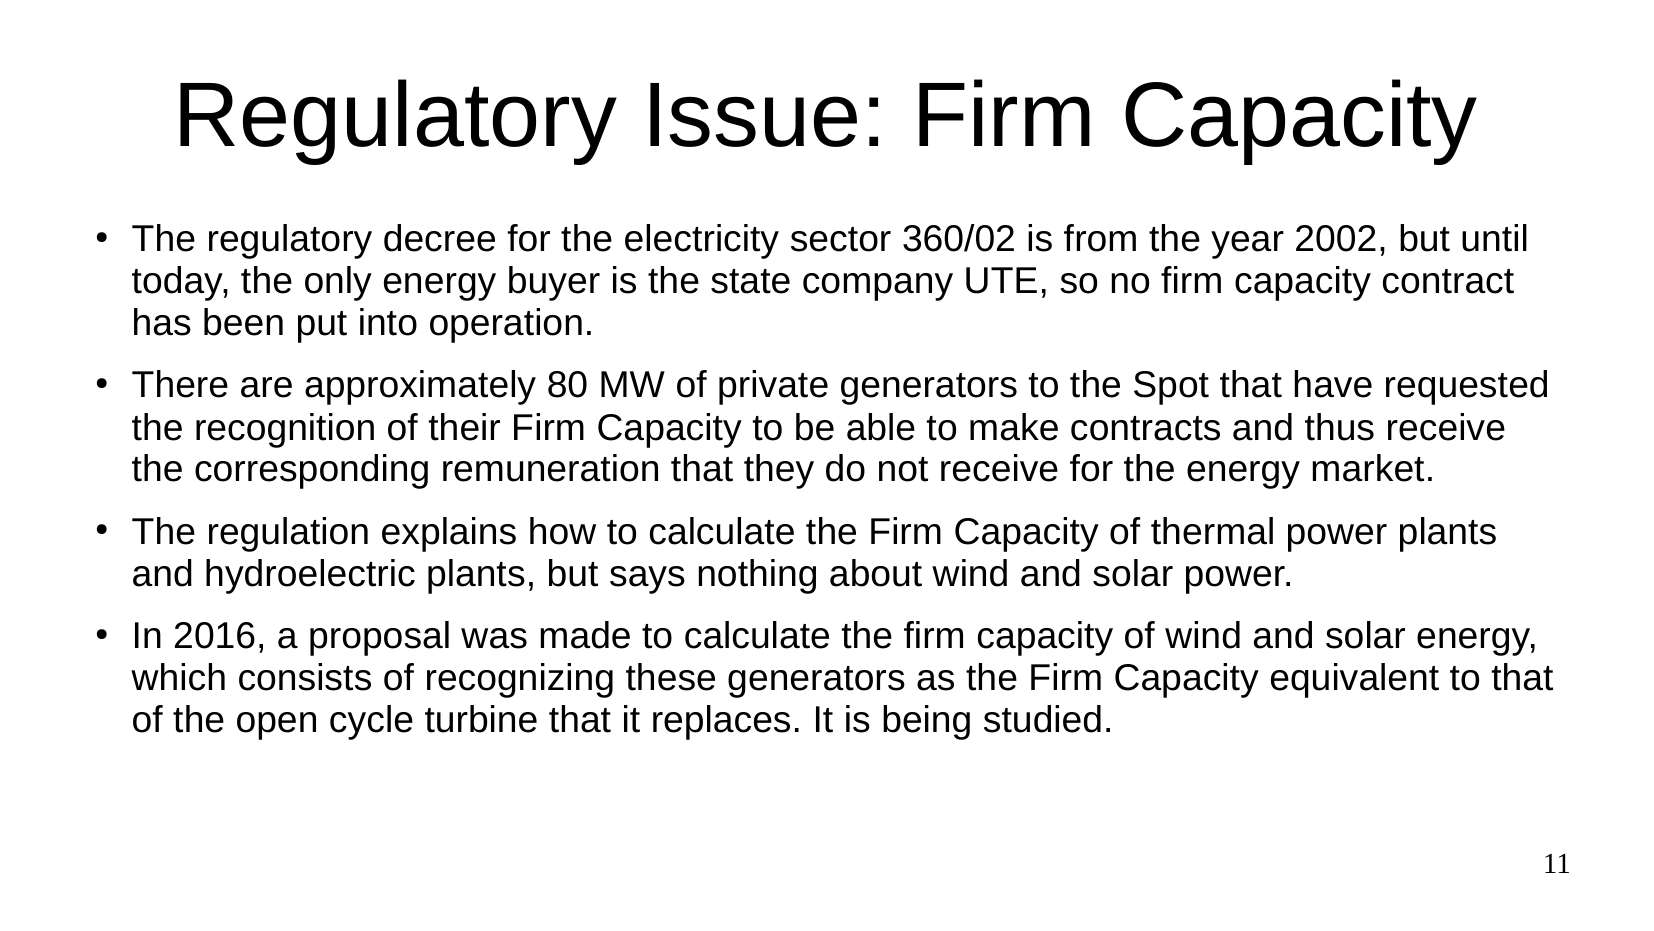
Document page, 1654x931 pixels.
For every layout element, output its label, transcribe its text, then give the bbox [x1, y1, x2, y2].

title Regulatory Issue: Firm Capacity [82, 37, 1571, 193]
list The regulatory decree for the electricity sector 360/02 is from the year 2002, but until today, the only energy buyer is the state company UTE, so no firm capacity contract has been put into operation. There are approximately 80 MW of private generators to the Spot that have requested the recognition of their Firm Capacity to be able to make contracts and thus receive the corresponding remuneration that they do not receive for the energy market. The regulation explains how to calculate the Firm Capacity of thermal power plants and hydroelectric plants, but says nothing about wind and solar power. In 2016, a proposal was made to calculate the firm capacity of wind and solar energy, which consists of recognizing these generators as the Firm Capacity equivalent to that of the open cycle turbine that it replaces. It is being studied. [82, 217, 1571, 758]
